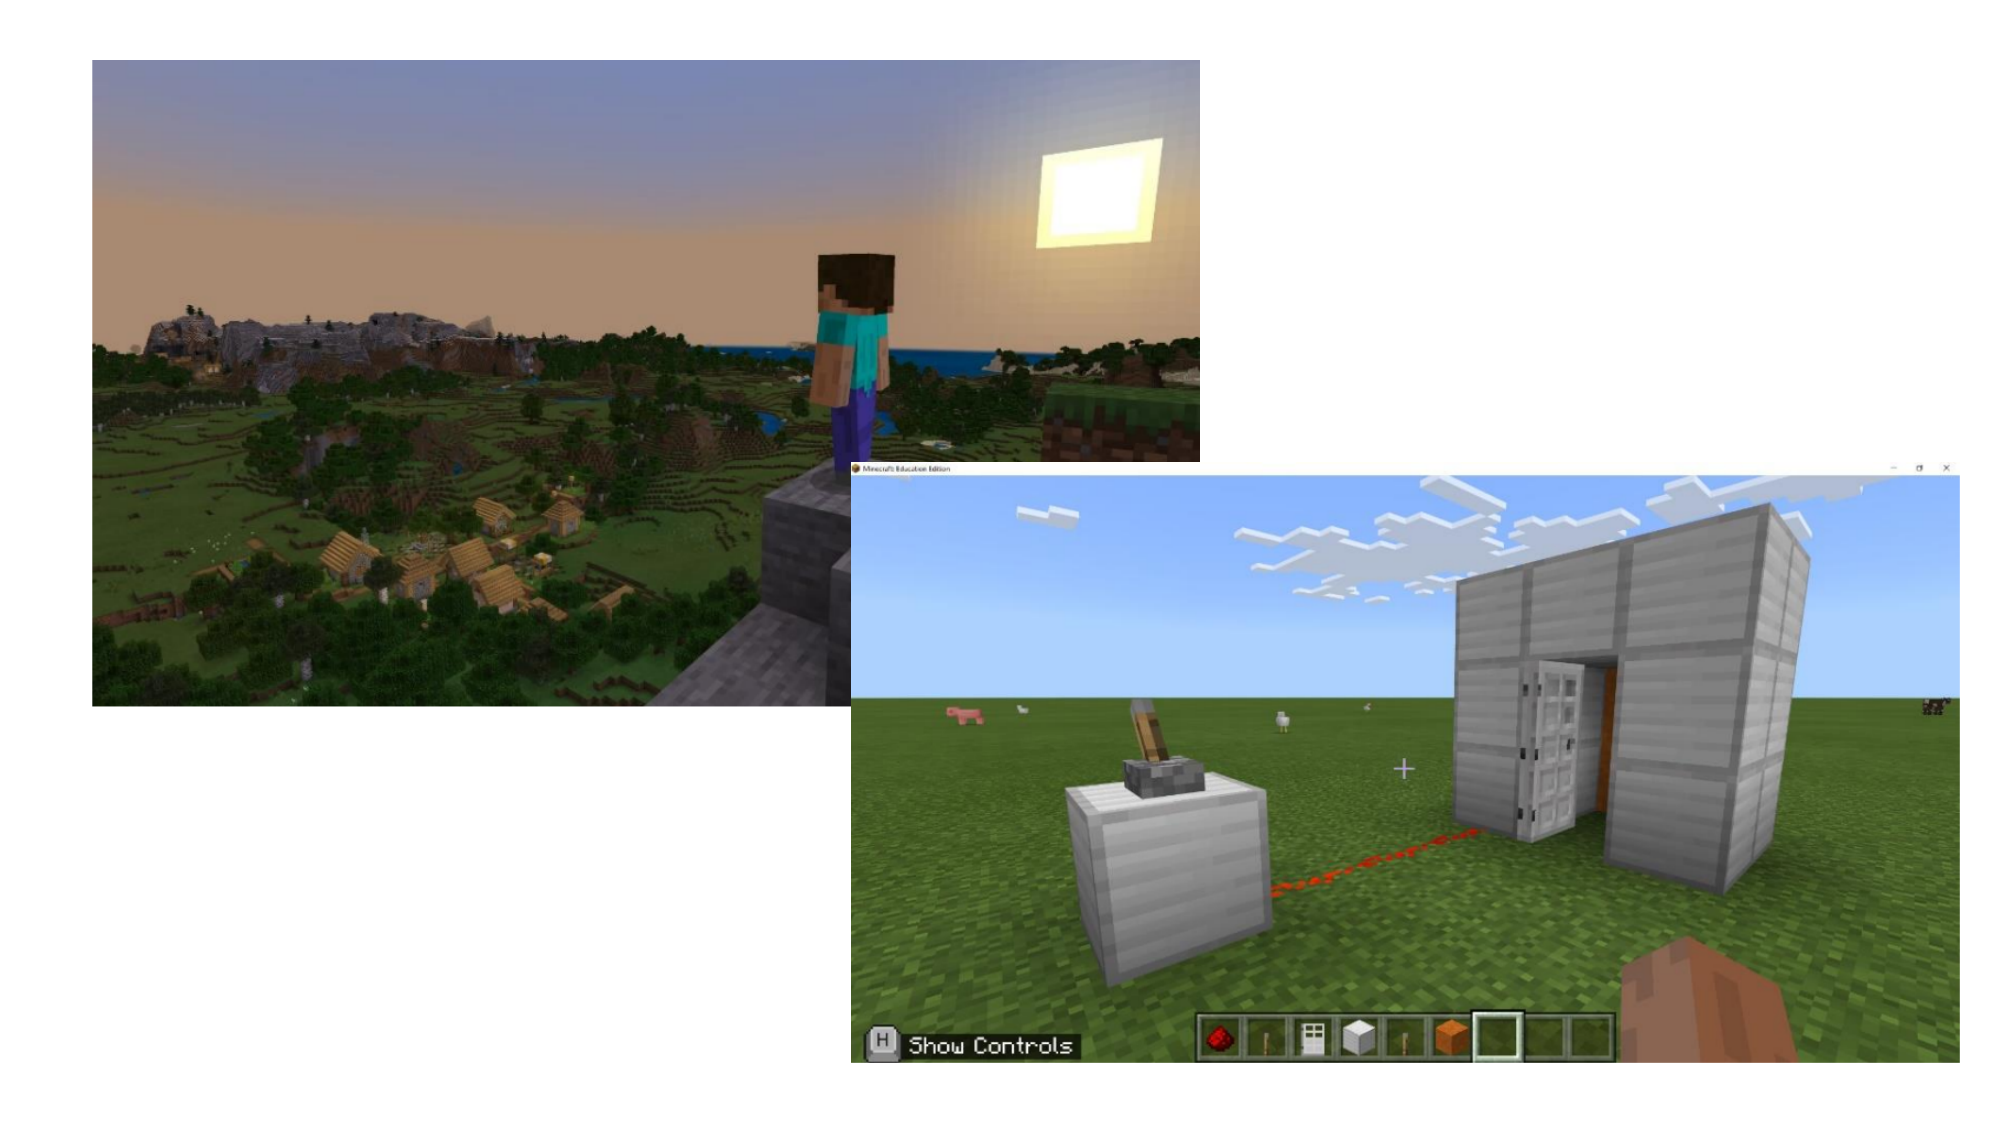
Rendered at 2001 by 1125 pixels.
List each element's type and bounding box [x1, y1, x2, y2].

picture [90, 60, 1961, 1065]
